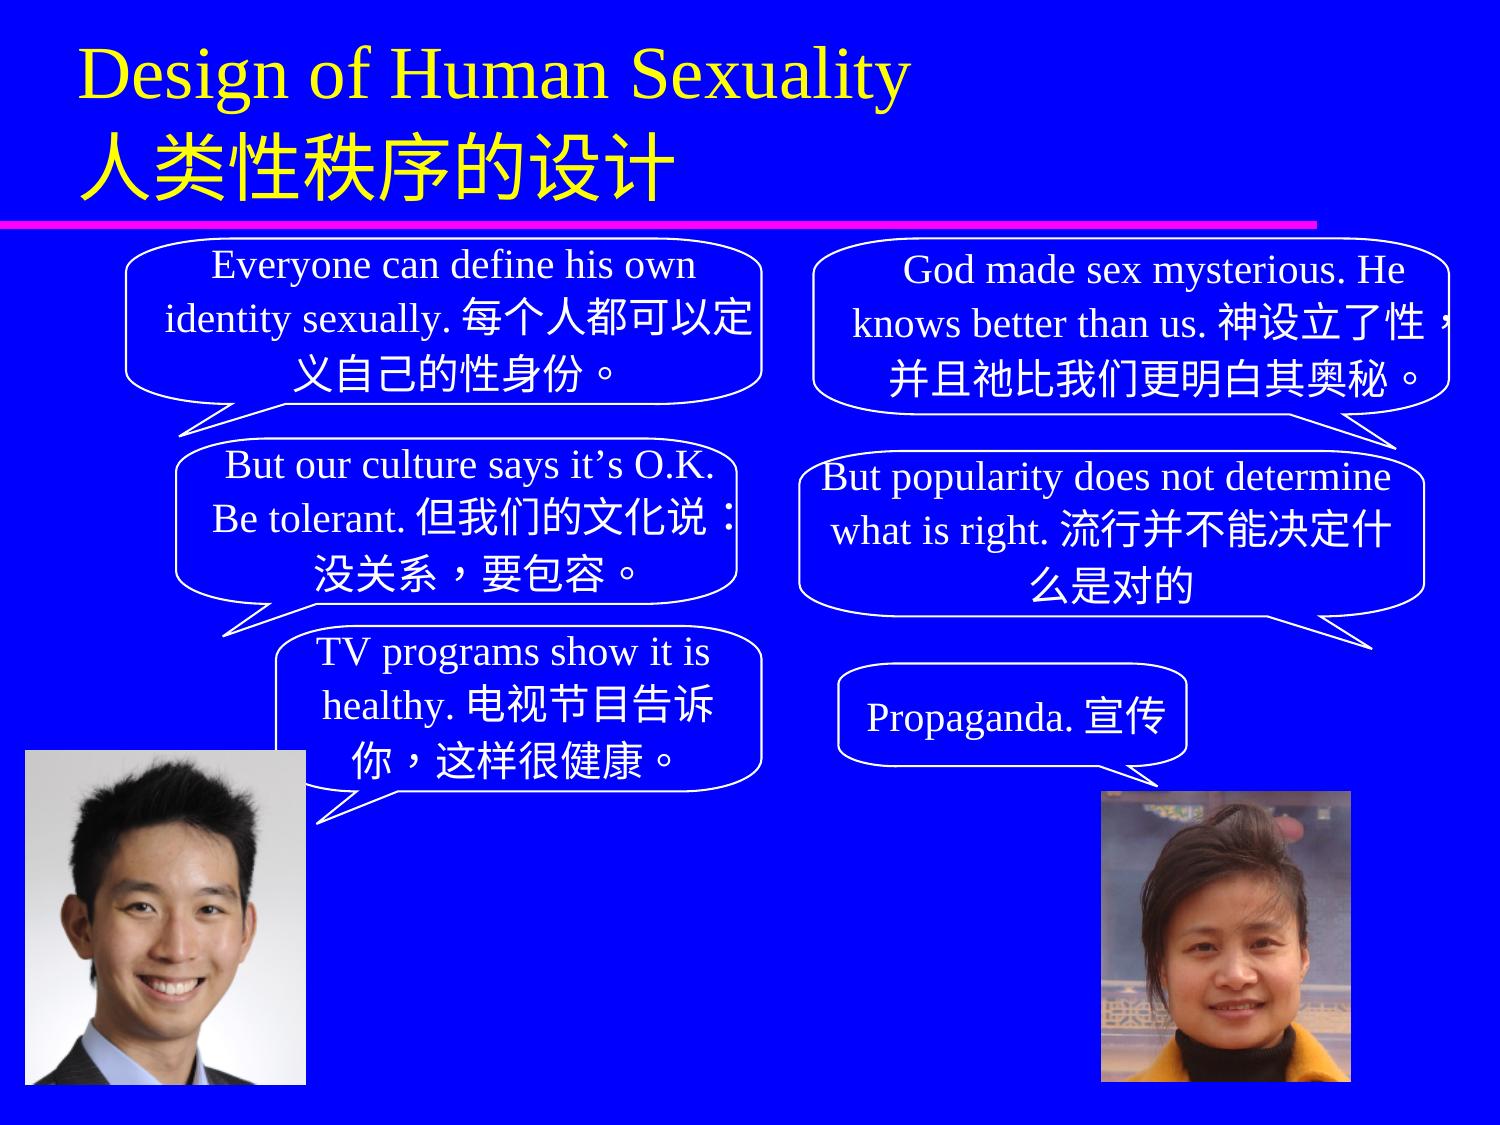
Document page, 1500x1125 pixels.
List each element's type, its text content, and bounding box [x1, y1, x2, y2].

picture [25, 750, 306, 1085]
text_box Everyone can define his own identity sexually.每个人都可以定 义自己的性身份。 [126, 238, 762, 437]
text_box TV programs show it is healthy.电视节目告诉 你，这样很健康。 [276, 625, 762, 824]
title Design of Human Sexuality 人类性秩序的设计 [62, 39, 1338, 225]
text_box God made sex mysterious. He knows better than us.神设立了性， 并且祂比我们更明白其奥秘。 [813, 238, 1449, 449]
text_box But our culture says it’s O.K. Be tolerant.但我们的文化说： 没关系，要包容。 [176, 438, 737, 637]
text_box Propaganda.宣传 [838, 663, 1187, 787]
text_box But popularity does not determine what is right.流行并不能决定什 么是对的 [799, 451, 1425, 649]
picture [1101, 791, 1351, 1082]
